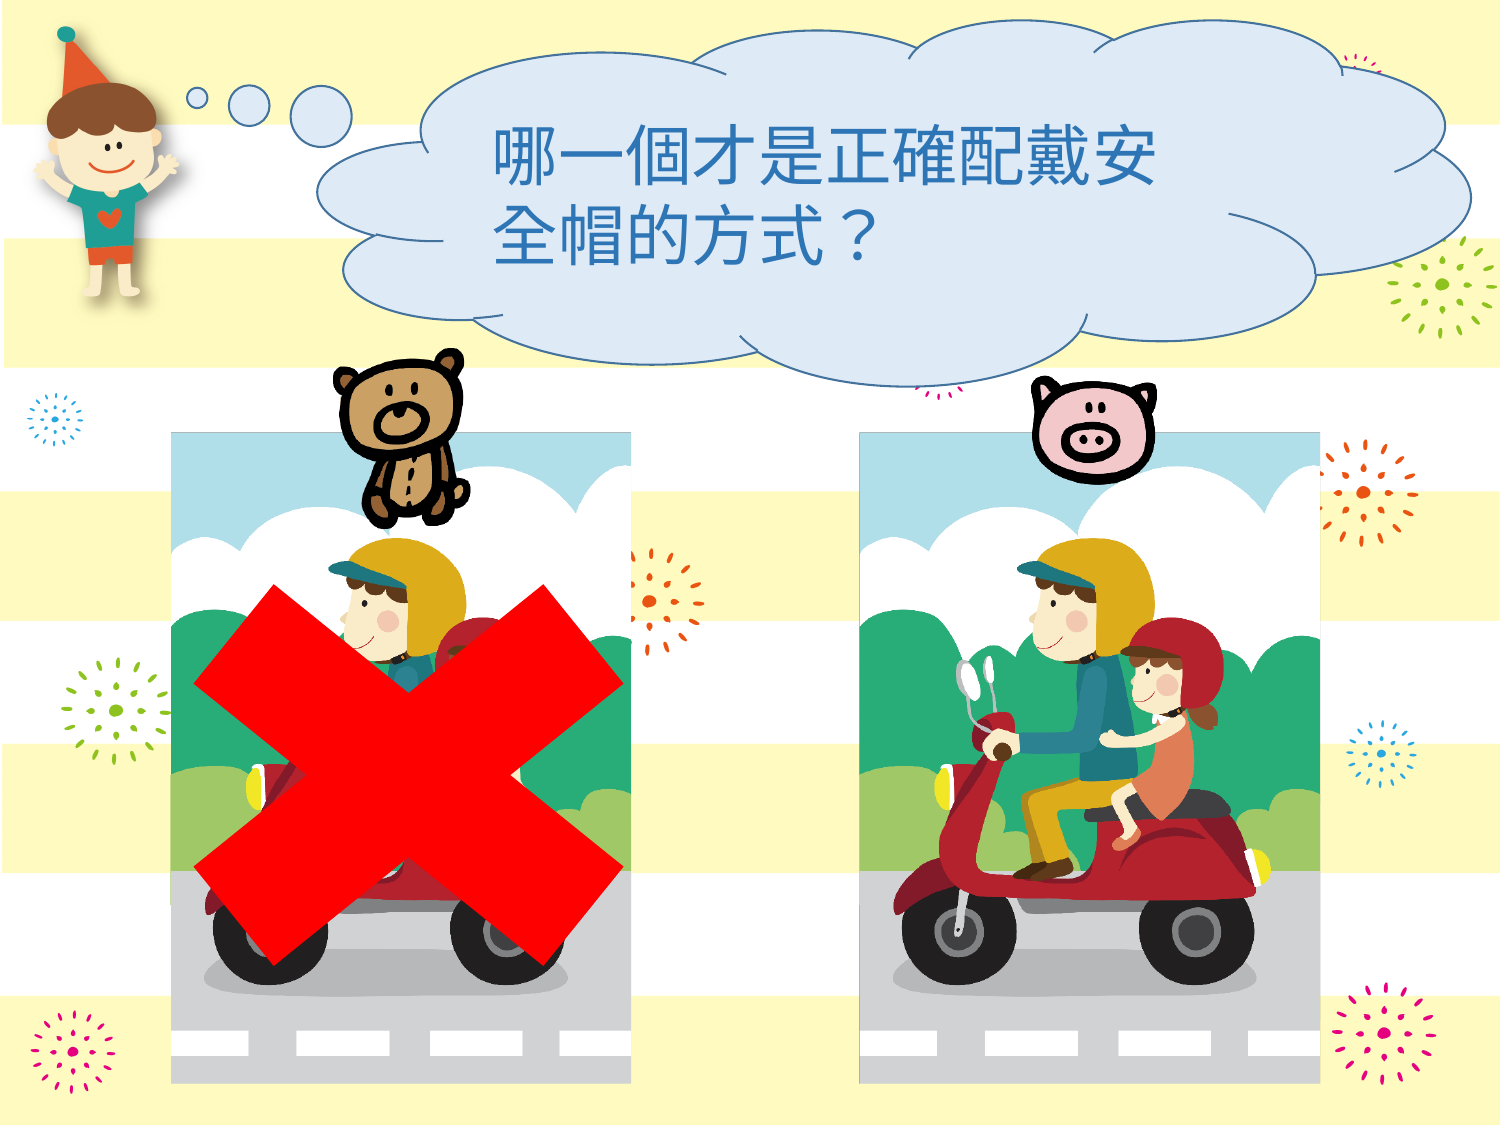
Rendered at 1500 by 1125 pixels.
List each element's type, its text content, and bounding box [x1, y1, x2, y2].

text_box 哪一個才是正確配戴安全帽的方式？ [290, 85, 352, 147]
text_box [193, 584, 624, 967]
text_box 哪一個才是正確配戴安全帽的方式？ [228, 85, 270, 127]
text_box 哪一個才是正確配戴安全帽的方式？ [187, 87, 208, 109]
picture [0, 0, 1500, 1125]
text_box 哪一個才是正確配戴安全帽的方式？ [317, 20, 1472, 387]
